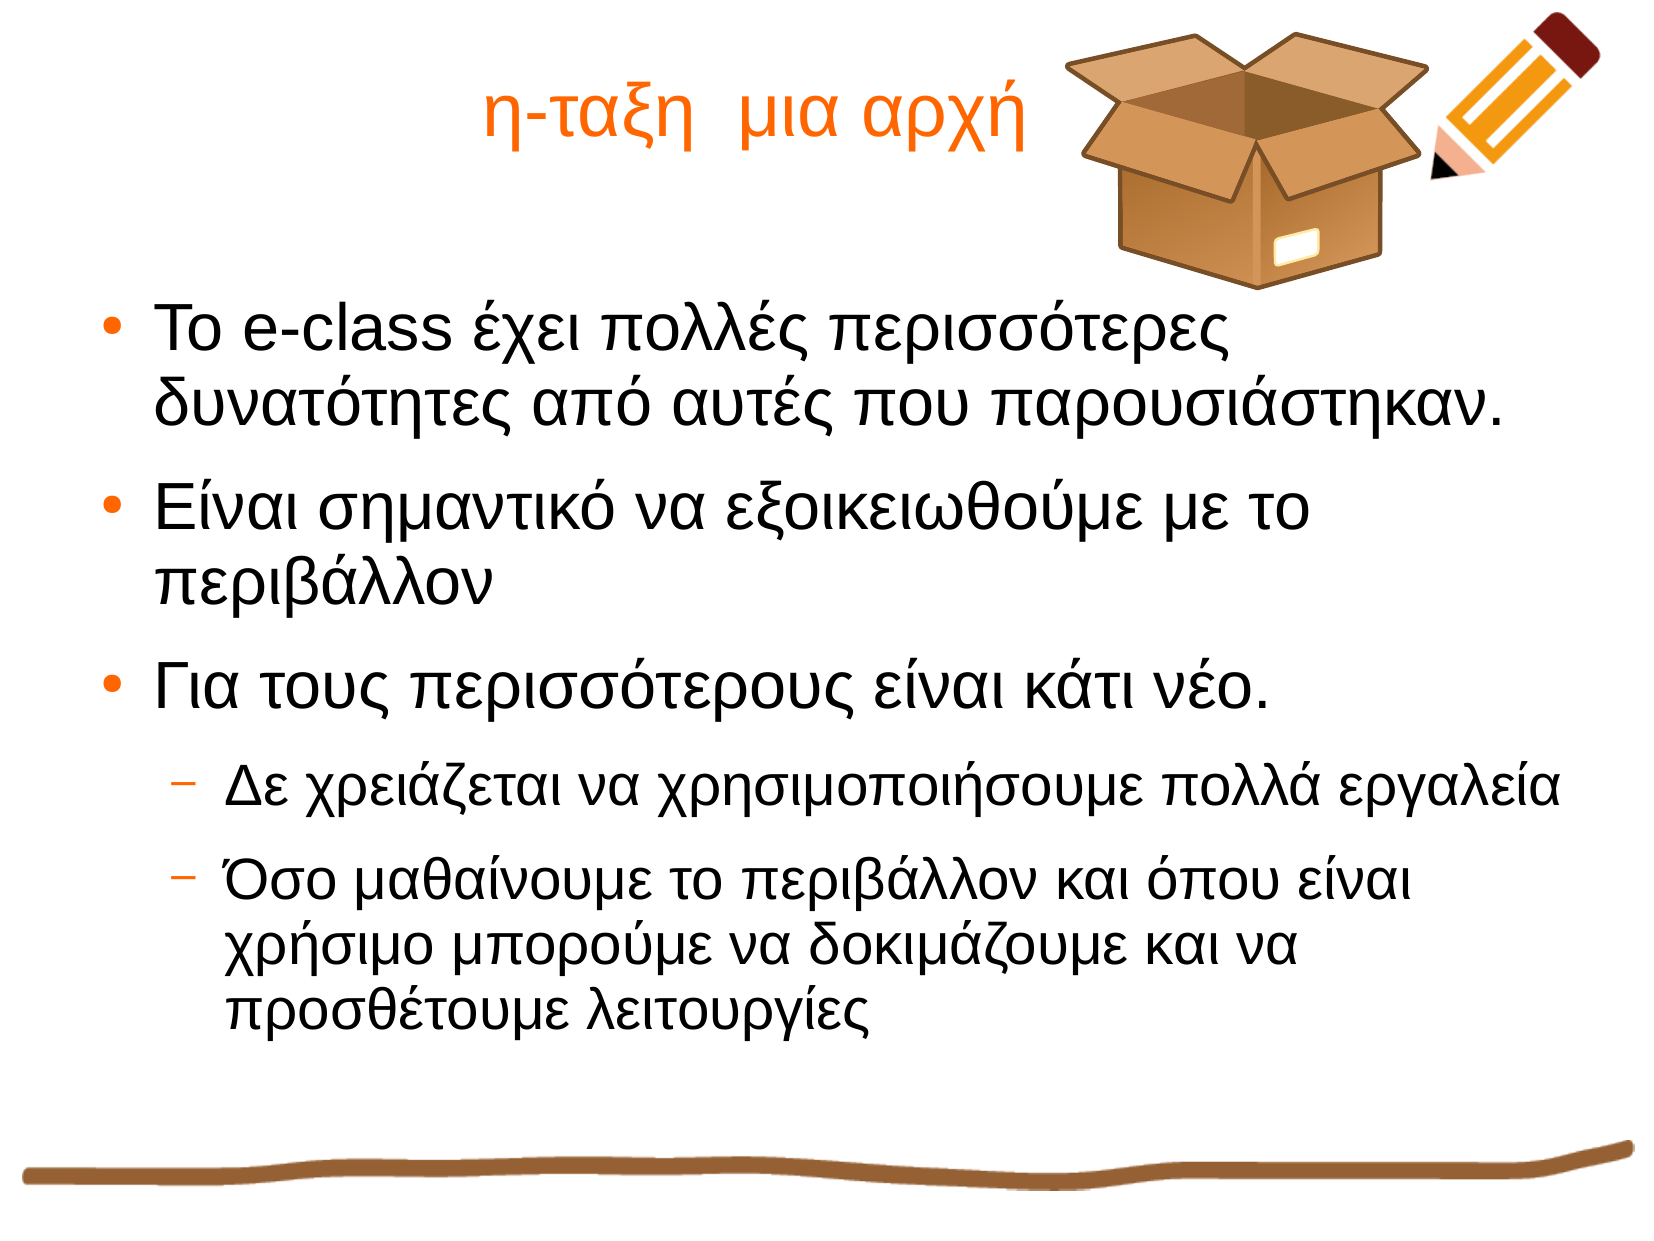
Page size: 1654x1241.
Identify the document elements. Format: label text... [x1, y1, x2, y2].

picture [1064, 12, 1601, 291]
title η-ταξη μια αρχή [82, 49, 1064, 172]
list Το e-class έχει πολλές περισσότερες δυνατότητες από αυτές που παρουσιάστηκαν. Είναι σημαντικό να εξοικειωθούμε με το περιβάλλον Για τους περισσότερους είναι κάτι νέο. Δε χρειάζεται να χρησιμοποιήσουμε πολλά εργαλεία Όσο μαθαίνουμε το περιβάλλον και όπου είναι χρήσιμο μπορούμε να δοκιμάζουμε και να προσθέτουμε λειτουργίες [82, 290, 1571, 1122]
picture [22, 1140, 1635, 1191]
